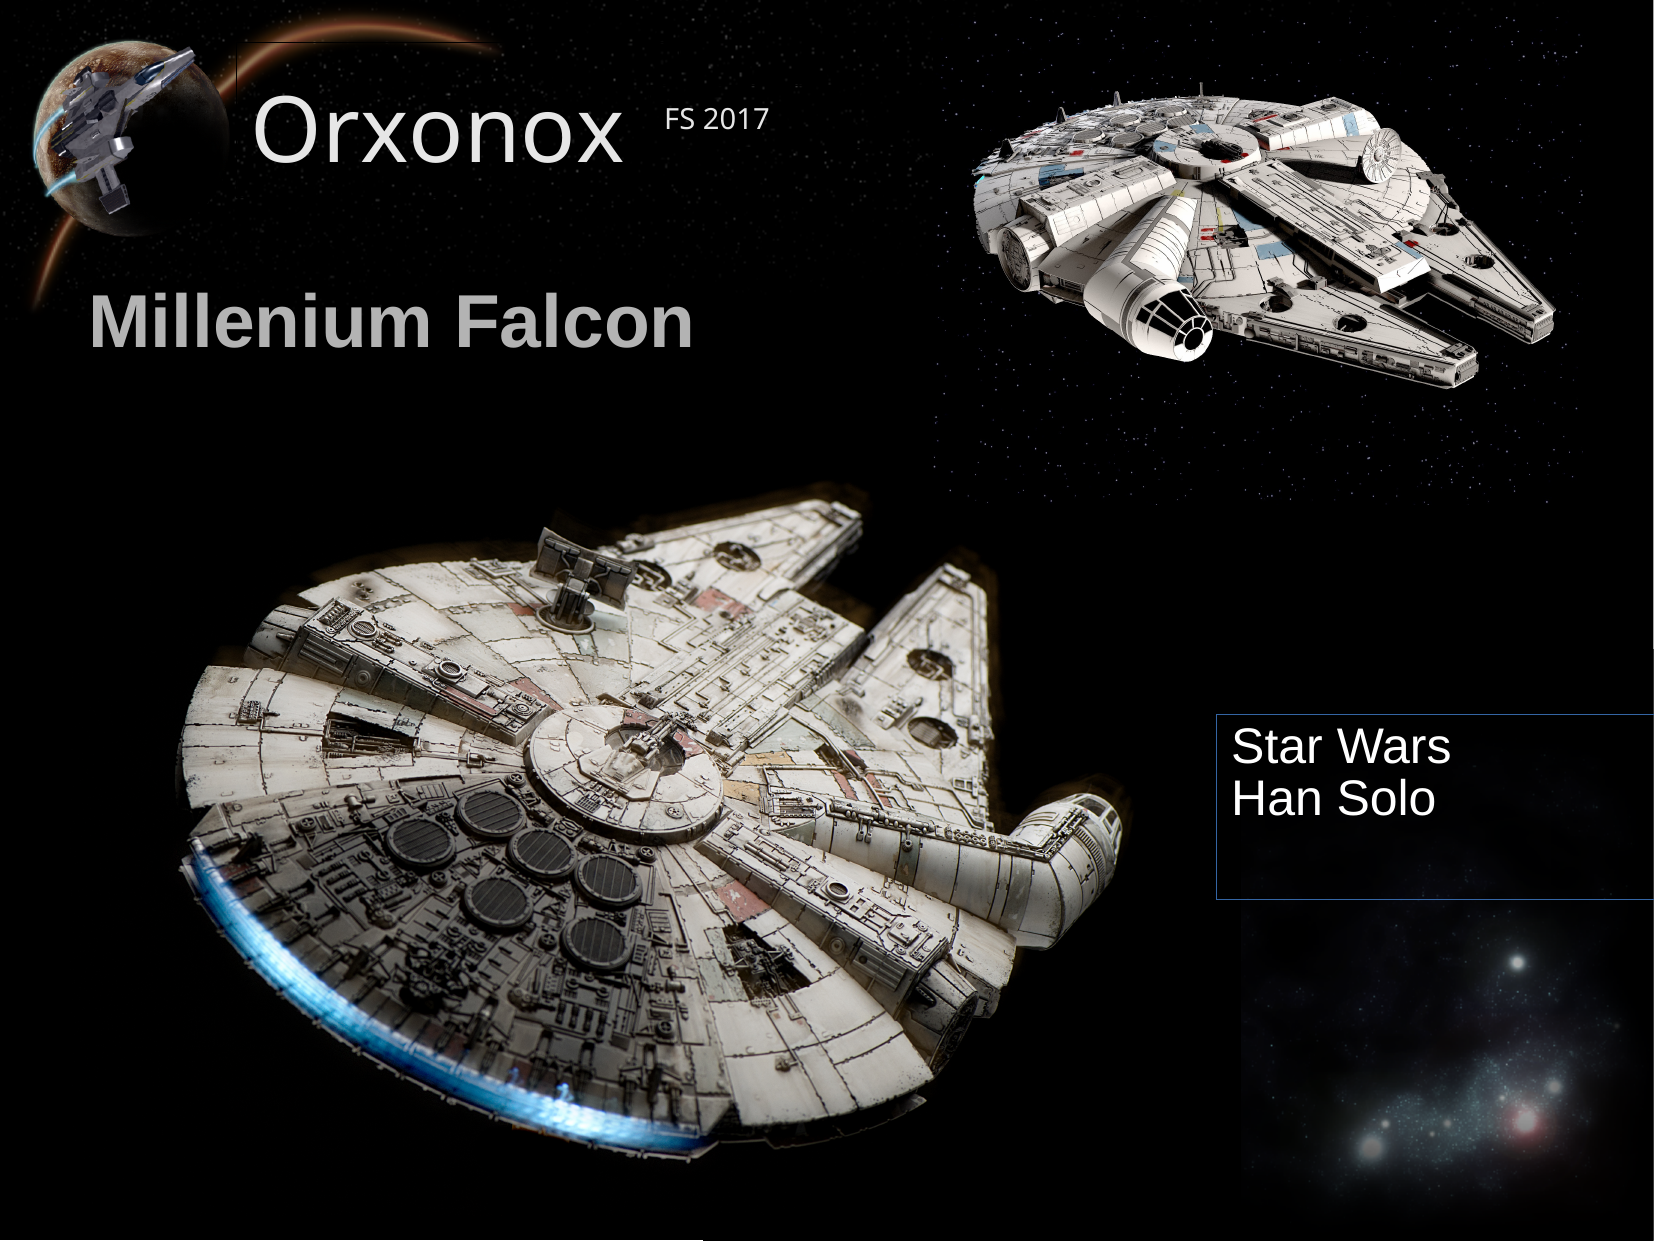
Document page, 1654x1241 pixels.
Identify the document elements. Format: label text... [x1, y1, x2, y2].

text_box Star Wars Han Solo [1216, 714, 1654, 900]
title Millenium Falcon [88, 265, 933, 384]
picture [0, 0, 1654, 1241]
